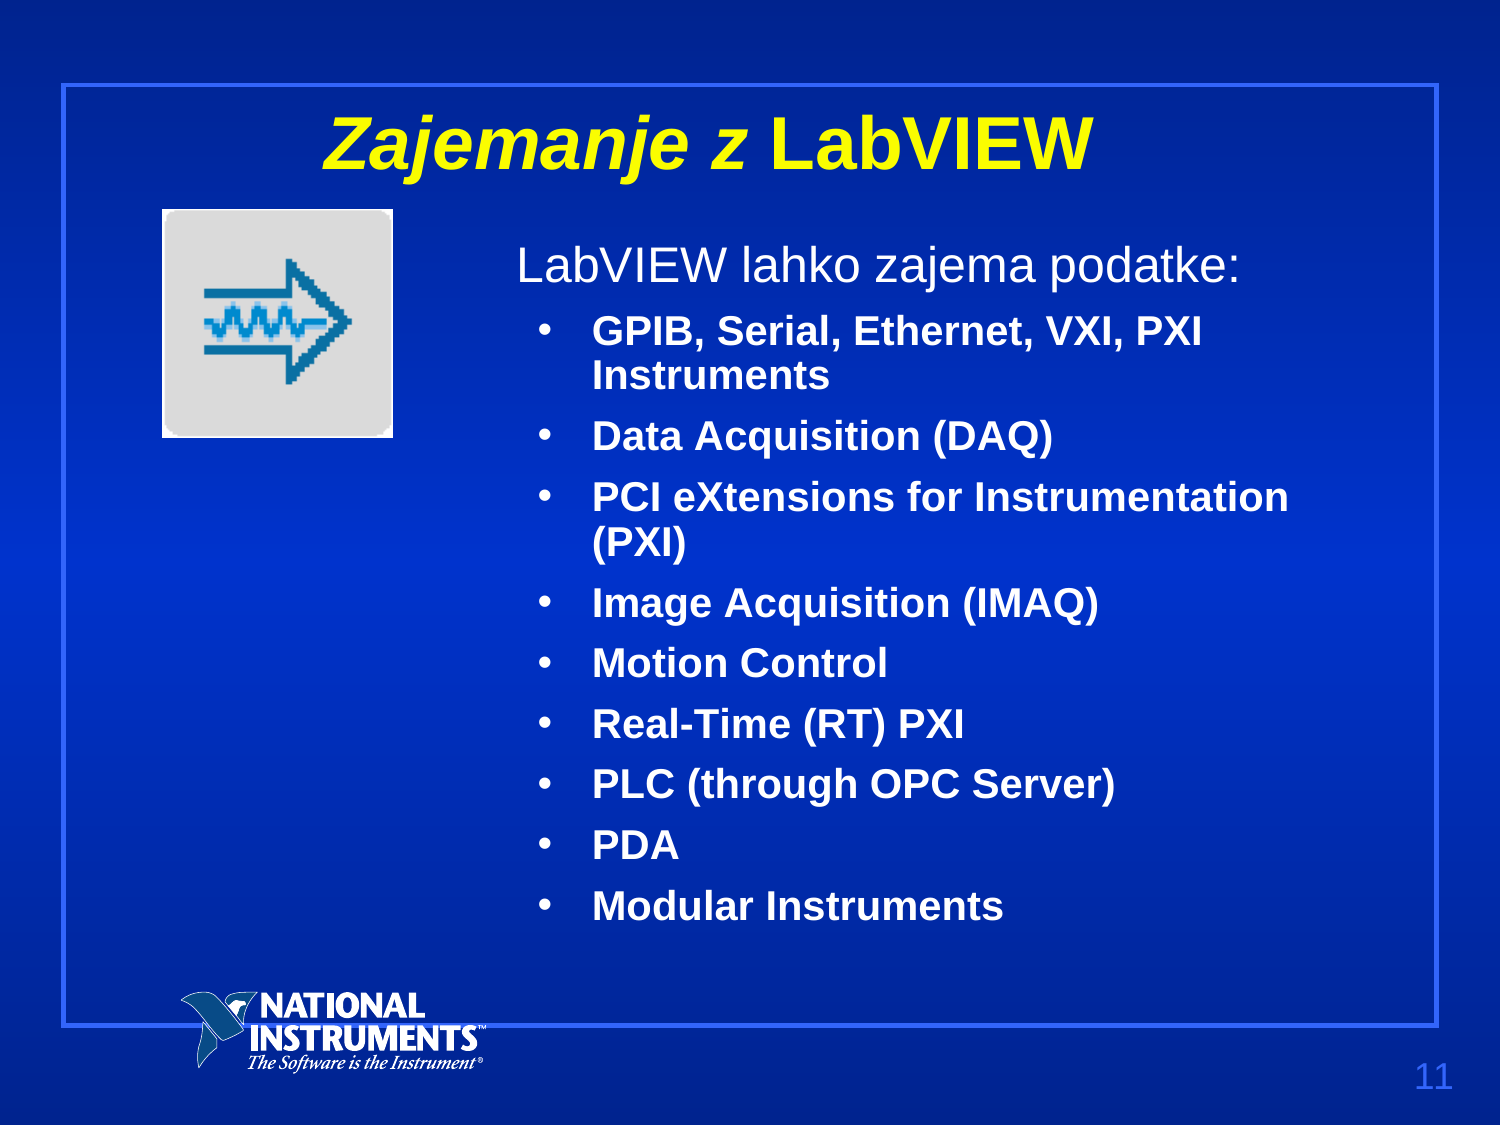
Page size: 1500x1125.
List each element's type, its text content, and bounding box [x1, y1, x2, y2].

list LabVIEW lahko zajema podatke: GPIB, Serial, Ethernet, VXI, PXI Instruments Data Acquisition (DAQ) PCI eXtensions for Instrumentation (PXI) Image Acquisition (IMAQ) Motion Control Real-Time (RT) PXI PLC (through OPC Server) PDA Modular Instruments [501, 231, 1390, 999]
chart [162, 209, 393, 438]
title Zajemanje z LabVIEW [53, 90, 1366, 190]
